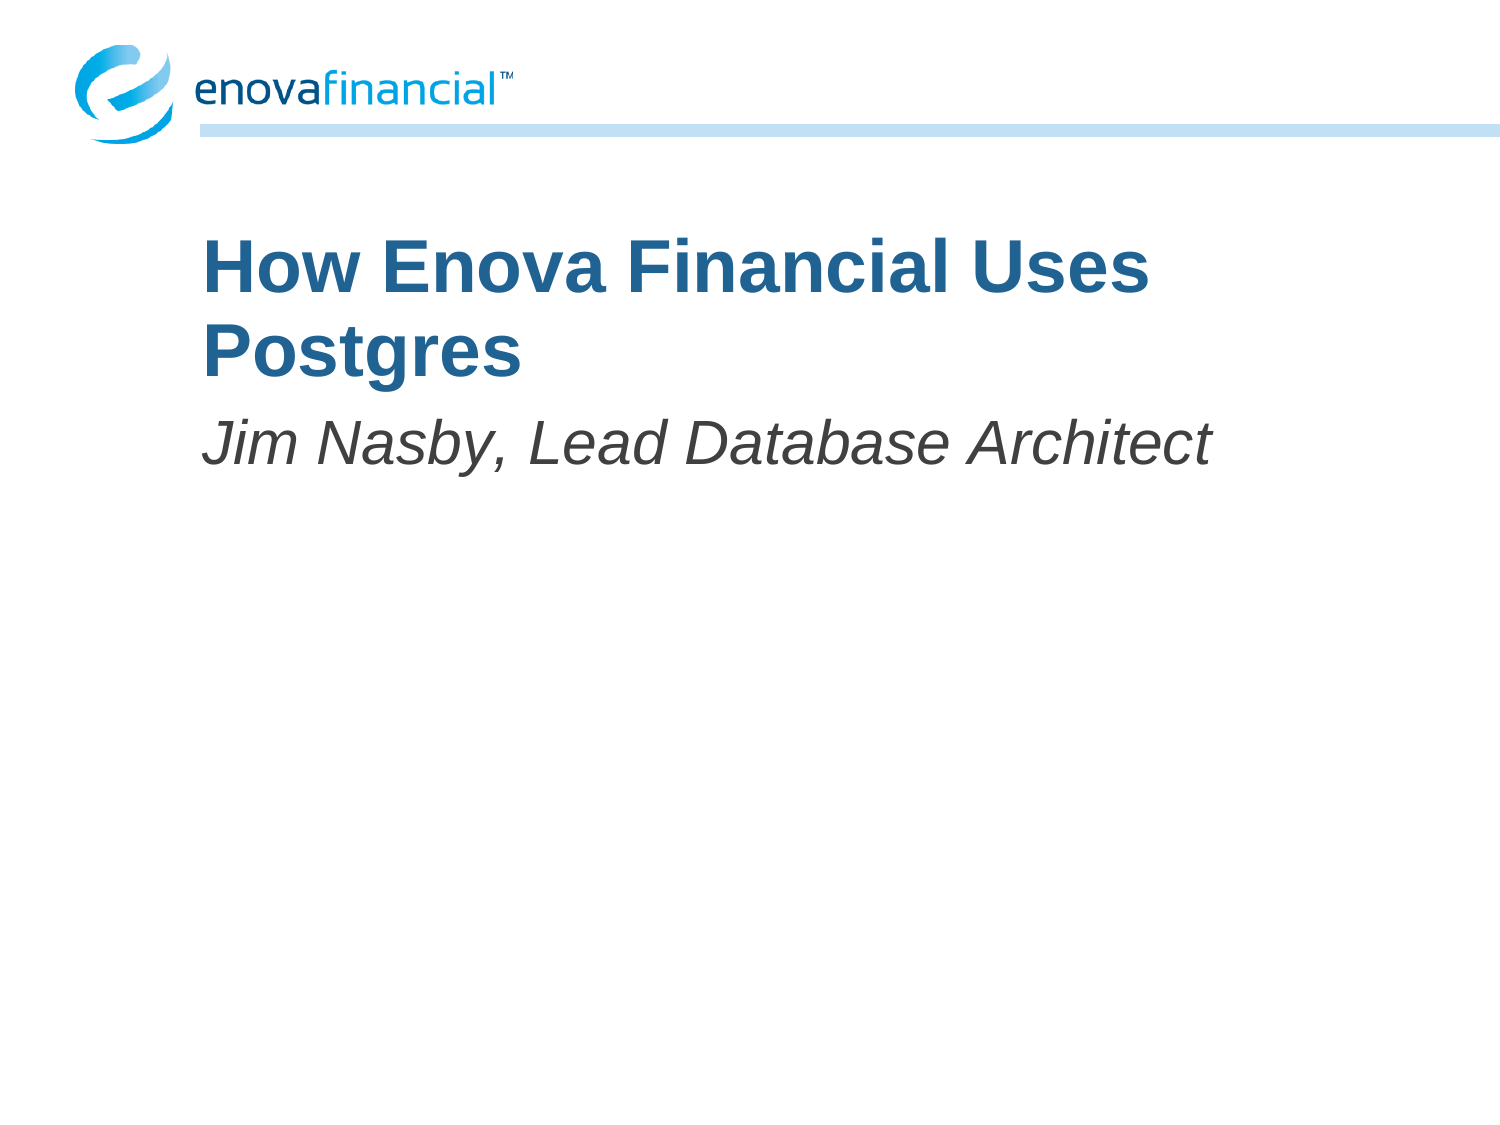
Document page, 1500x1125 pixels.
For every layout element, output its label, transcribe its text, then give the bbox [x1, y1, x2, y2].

list How Enova Financial Uses Postgres [187, 187, 1363, 399]
picture [75, 45, 1500, 144]
title Jim Nasby, Lead Database Architect [187, 399, 1363, 526]
